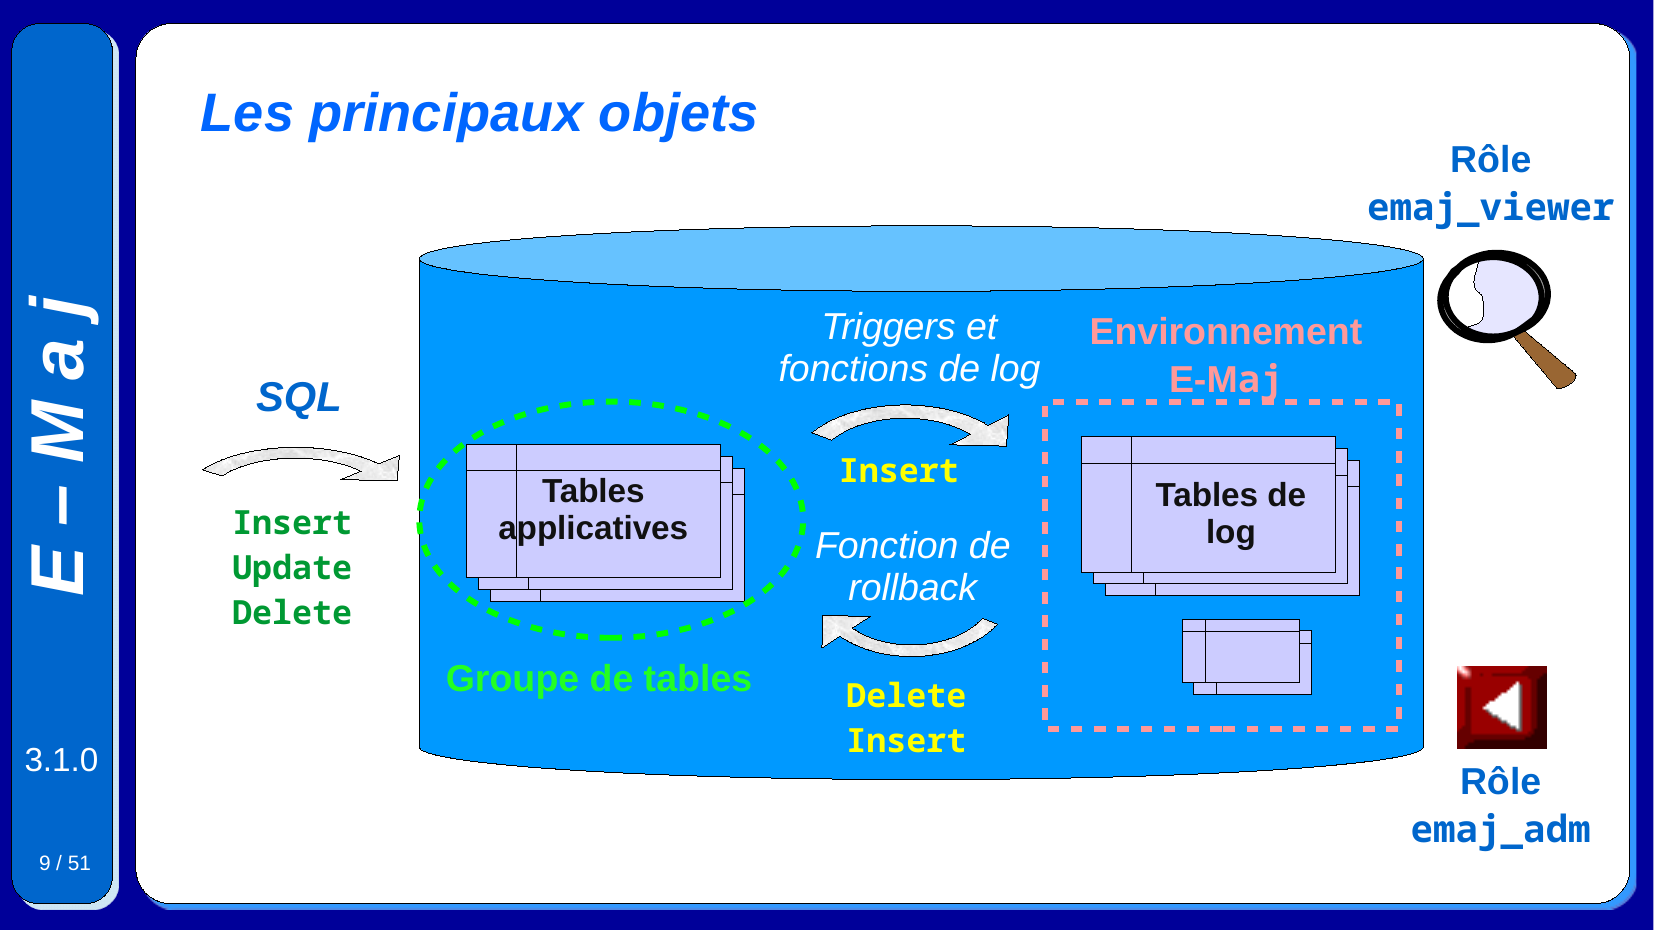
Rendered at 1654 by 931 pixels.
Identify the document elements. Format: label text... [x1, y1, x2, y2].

text_box Environnement E-Maj [1074, 303, 1378, 404]
text_box Insert [817, 439, 981, 494]
text_box SQL [194, 366, 404, 428]
text_box Rôle emaj_adm [1395, 752, 1609, 855]
title Les principaux objets [200, 34, 1575, 191]
text_box [202, 447, 400, 481]
text_box Insert Update Delete [183, 491, 402, 626]
text_box Tables applicatives [448, 465, 739, 557]
text_box [1440, 252, 1577, 389]
text_box Tables de log [1138, 468, 1323, 561]
text_box Rôle emaj_viewer [1352, 131, 1630, 233]
text_box [419, 260, 1424, 780]
text_box Groupe de tables [431, 649, 768, 707]
picture [1457, 666, 1547, 749]
text_box Fonction de rollback [755, 516, 1070, 616]
text_box Delete Insert [802, 664, 1010, 759]
text_box Triggers et fonctions de log [761, 298, 1058, 398]
